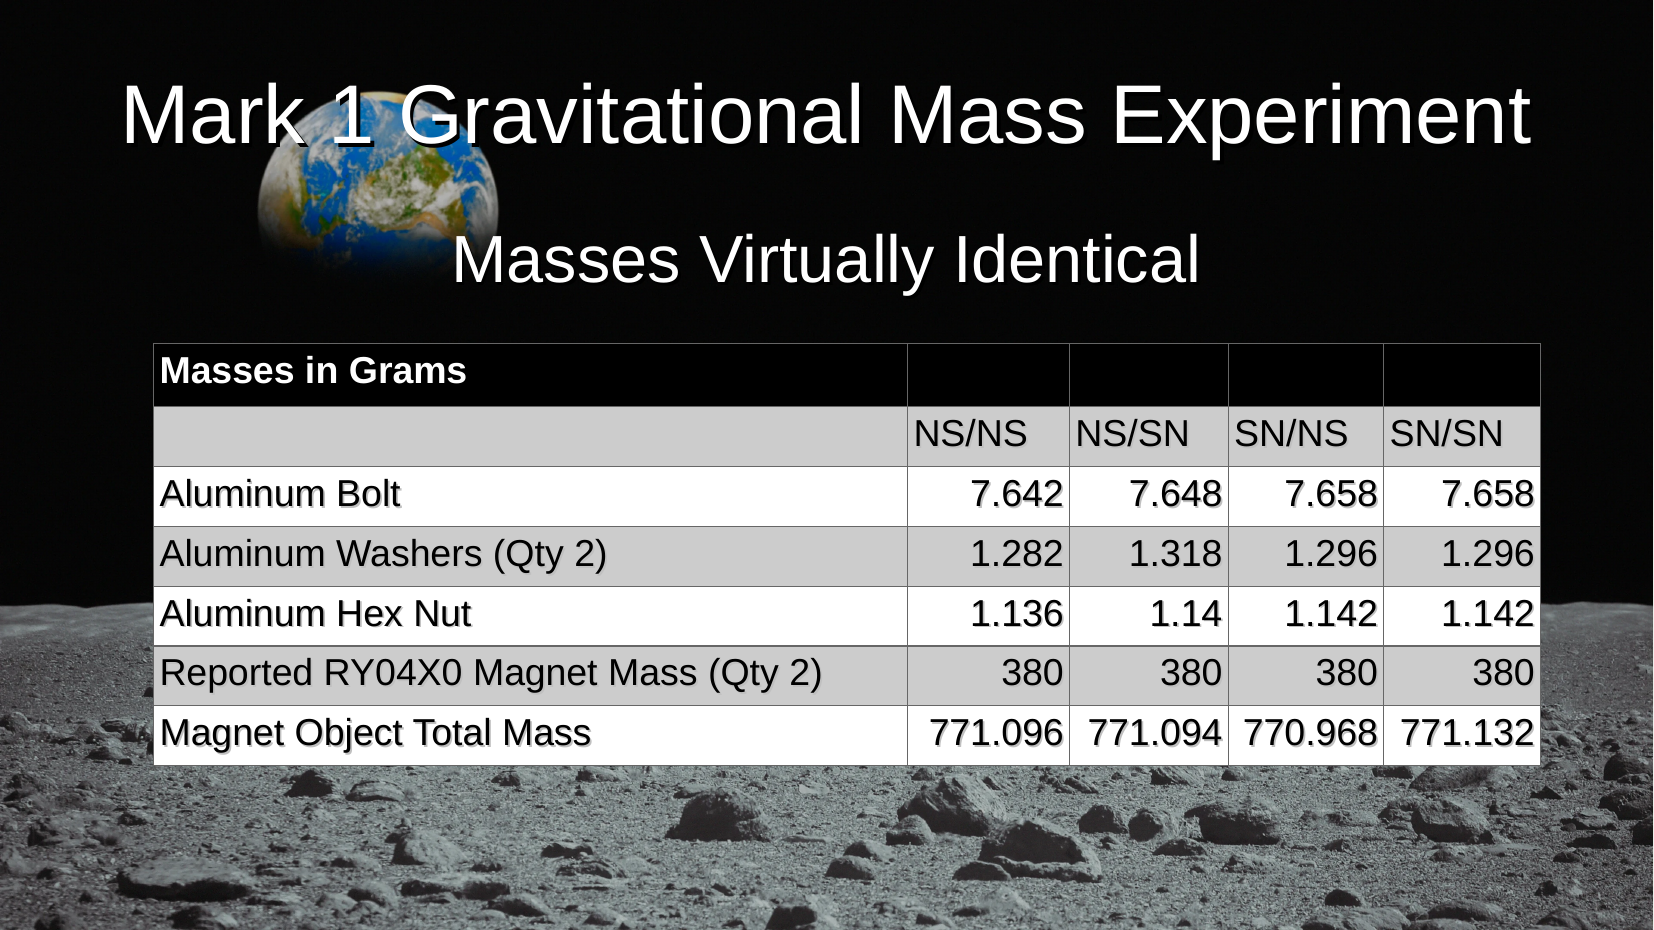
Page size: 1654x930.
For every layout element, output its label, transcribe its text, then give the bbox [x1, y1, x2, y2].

table_cell 7.648 [1070, 467, 1228, 526]
table_cell 7.658 [1229, 467, 1383, 526]
table_header [1384, 344, 1540, 406]
table_header [1229, 344, 1383, 406]
table_cell Reported RY04X0 Magnet Mass (Qty 2) [154, 647, 907, 705]
table_header Masses in Grams [154, 344, 907, 406]
table_cell Aluminum Bolt [154, 467, 907, 526]
table_cell 7.642 [908, 467, 1069, 526]
table_cell 1.142 [1229, 587, 1383, 645]
table_cell Aluminum Washers (Qty 2) [154, 527, 907, 586]
table_cell 7.658 [1384, 467, 1540, 526]
table_cell 1.296 [1229, 527, 1383, 586]
table_cell Aluminum Hex Nut [154, 587, 907, 645]
table_header [908, 344, 1069, 406]
table_cell 1.282 [908, 527, 1069, 586]
table_cell 771.096 [908, 706, 1069, 765]
table_cell NS/NS [908, 407, 1069, 466]
table_cell 1.136 [908, 587, 1069, 645]
table_cell [154, 407, 907, 466]
title Masses Virtually Identical [82, 182, 1571, 338]
table_cell 1.142 [1384, 587, 1540, 645]
table_cell 771.132 [1384, 706, 1540, 765]
table_cell 380 [1070, 647, 1228, 705]
table_cell 770.968 [1229, 706, 1383, 765]
table_cell SN/SN [1384, 407, 1540, 466]
table_cell Magnet Object Total Mass [154, 706, 907, 765]
picture [0, 0, 1654, 930]
table_cell 1.318 [1070, 527, 1228, 586]
table_cell 380 [1229, 647, 1383, 705]
title Mark 1 Gravitational Mass Experiment [82, 37, 1571, 182]
table_cell 1.14 [1070, 587, 1228, 645]
table_cell SN/NS [1229, 407, 1383, 466]
table_cell NS/SN [1070, 407, 1228, 466]
table_cell 380 [1384, 647, 1540, 705]
table_cell 771.094 [1070, 706, 1228, 765]
table_header [1070, 344, 1228, 406]
table_cell 1.296 [1384, 527, 1540, 586]
table_cell 380 [908, 647, 1069, 705]
